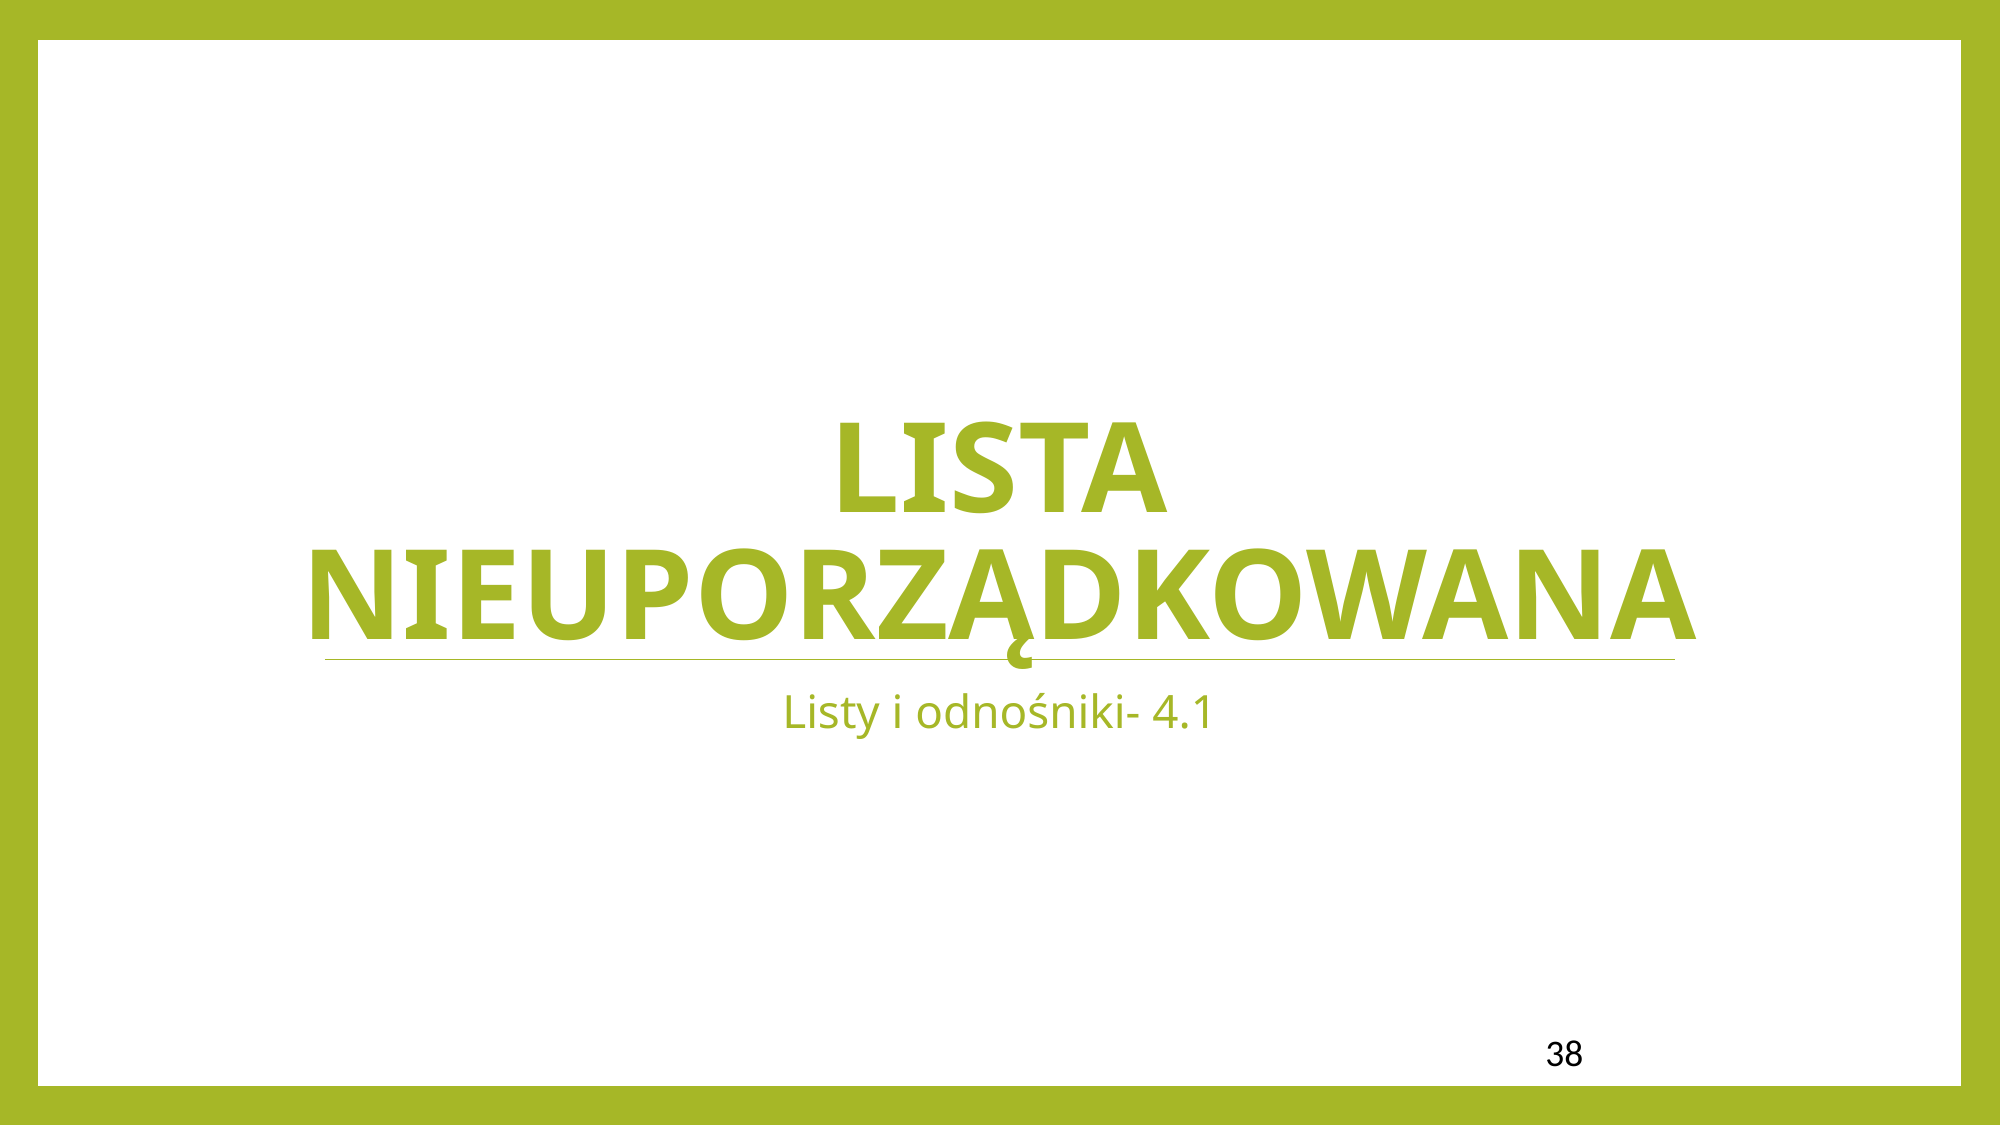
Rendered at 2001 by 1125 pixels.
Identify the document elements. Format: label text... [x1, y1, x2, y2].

text_box [1530, 1020, 1811, 1081]
list Listy i odnośniki- 4.1 [280, 681, 1720, 906]
title Lista Nieuporządkowana [181, 192, 1817, 673]
